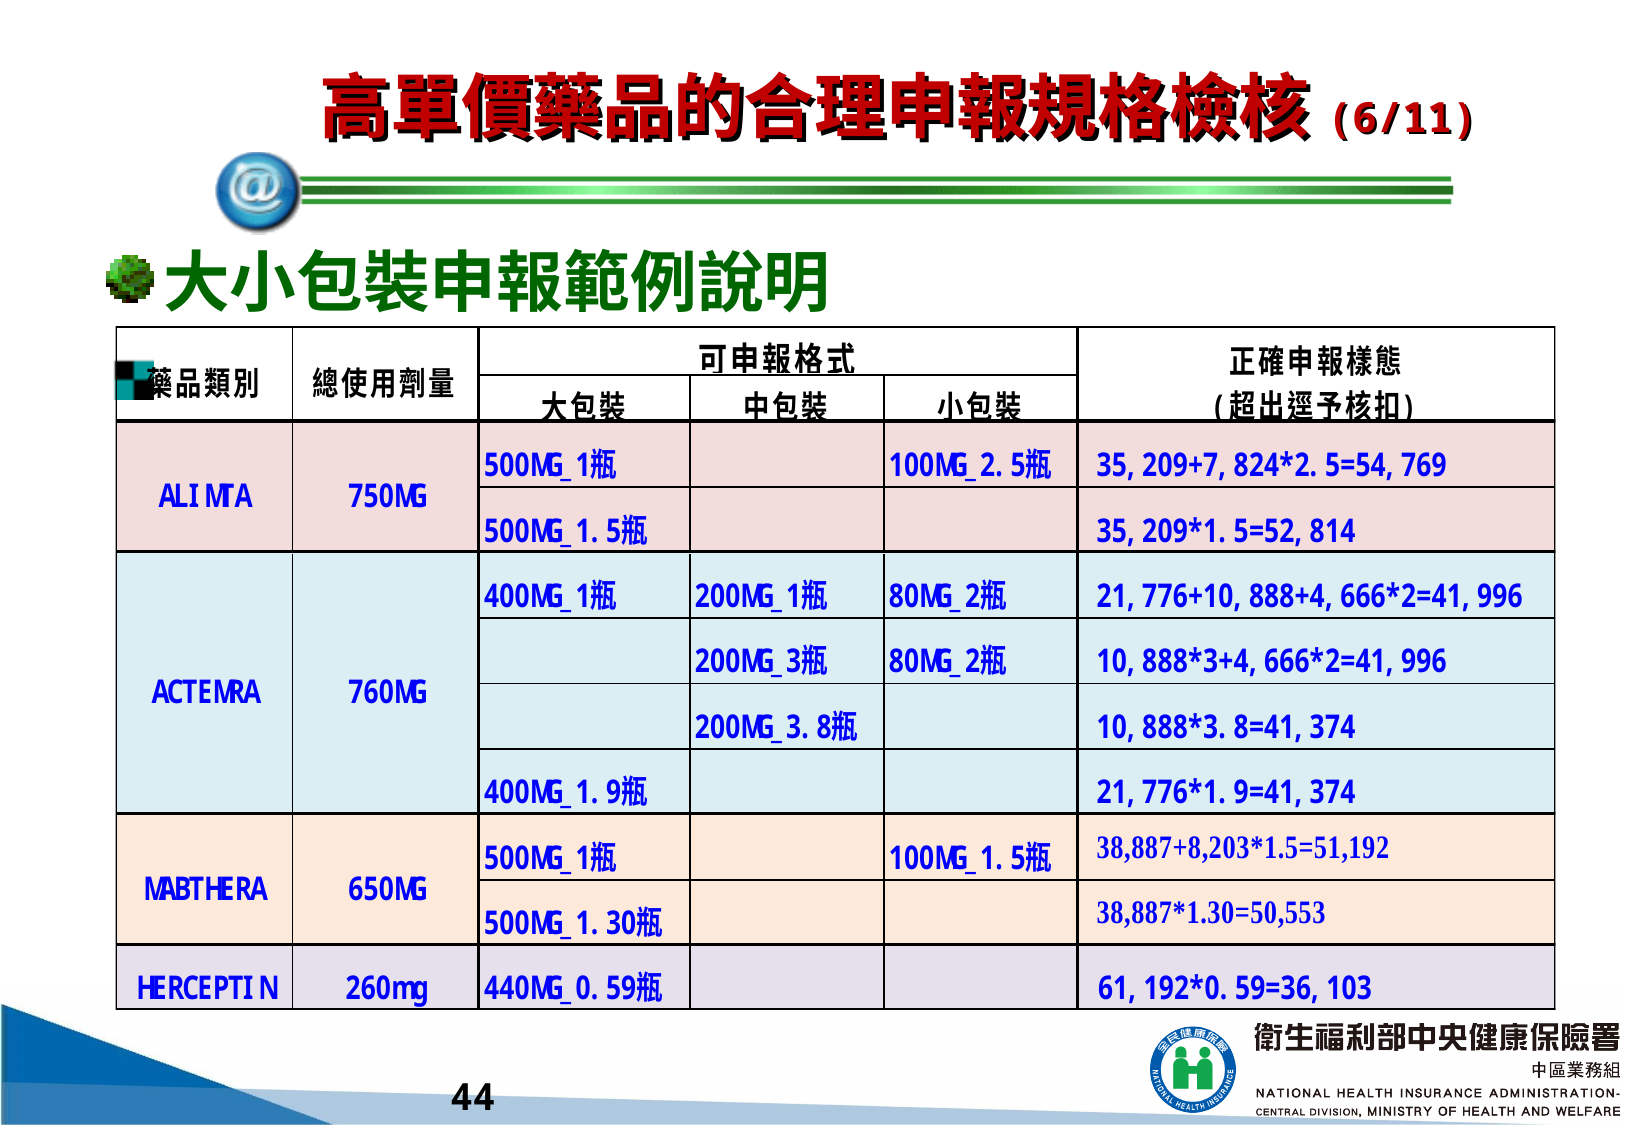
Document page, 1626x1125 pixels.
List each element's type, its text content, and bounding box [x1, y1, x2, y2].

list 大小包裝申報範例說明 [91, 231, 1215, 336]
picture [115, 326, 1557, 1012]
text_box [435, 1065, 815, 1125]
title 高單價藥品的合理申報規格檢核(6/11) [304, 10, 1498, 198]
